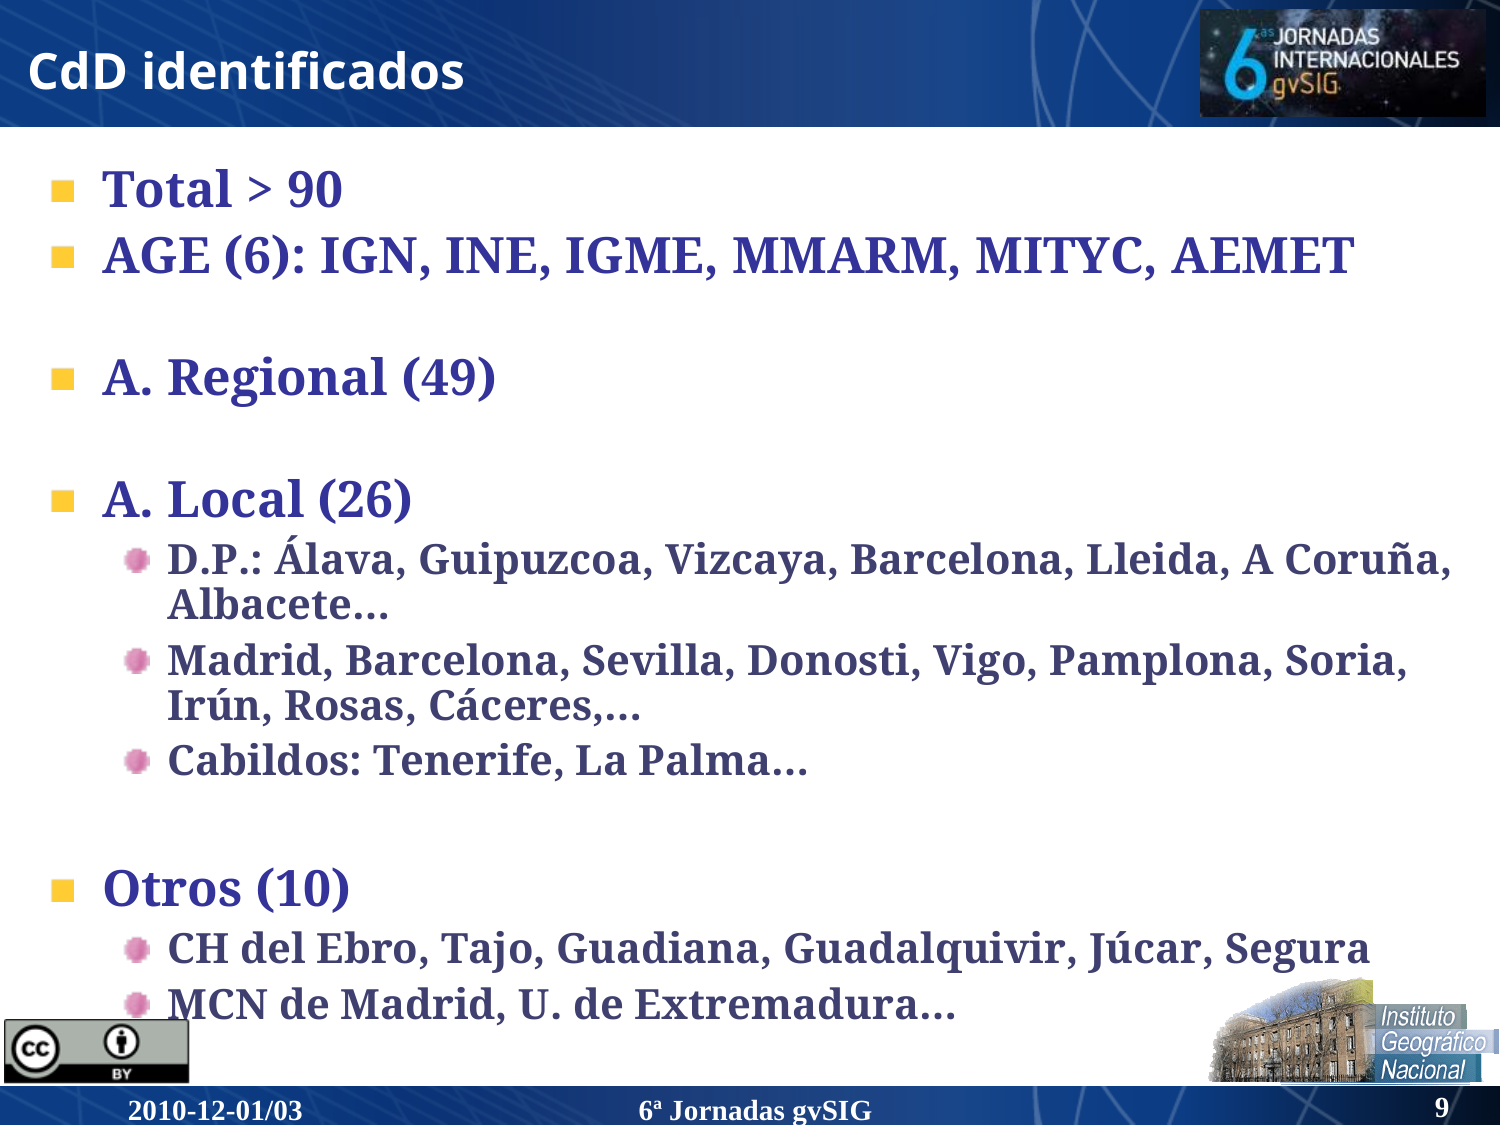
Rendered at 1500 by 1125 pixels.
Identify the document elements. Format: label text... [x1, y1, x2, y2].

title CdD identificados [0, 31, 1276, 107]
list Total > 90 AGE (6): IGN, INE, IGME, MMARM, MITYC, AEMET A. Regional (49) A. Local (26) D.P.: Álava, Guipuzcoa, Vizcaya, Barcelona, Lleida, A Coruña, Albacete… Madrid, Barcelona, Sevilla, Donosti, Vigo, Pamplona, Soria, Irún, Rosas, Cáceres,… Cabildos: Tenerife, La Palma… Otros (10) CH del Ebro, Tajo, Guadiana, Guadalquivir, Júcar, Segura MCN de Madrid, U. de Extremadura… [31, 156, 1500, 1046]
picture [0, 0, 1500, 127]
picture [0, 1046, 1500, 1125]
